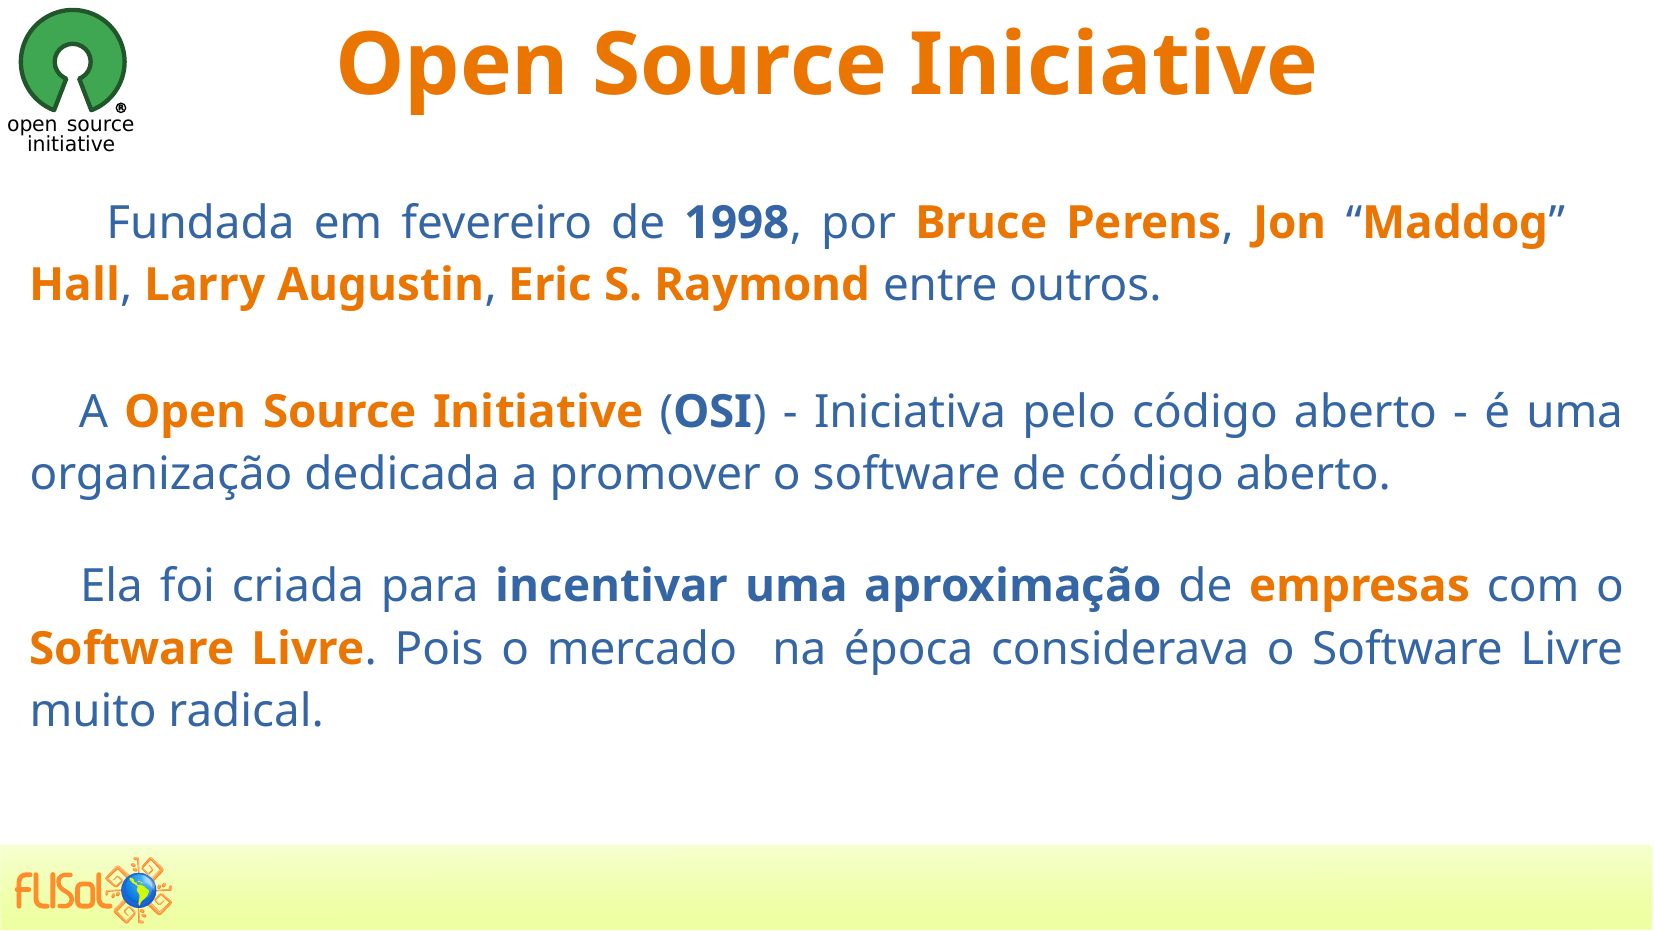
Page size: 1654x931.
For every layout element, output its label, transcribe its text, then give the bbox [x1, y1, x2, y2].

picture [1, 0, 140, 184]
text_box [0, 844, 1654, 931]
text_box Fundada em fevereiro de 1998, por Bruce Perens, Jon “Maddog” Hall, Larry Augustin, Eric S. Raymond entre outros. [29, 200, 1565, 304]
text_box Open Source Iniciative [140, 11, 1625, 110]
text_box A Open Source Initiative (OSI) - Iniciativa pelo código aberto - é uma organização dedicada a promover o software de código aberto. [29, 389, 1625, 493]
text_box Ela foi criada para incentivar uma aproximação de empresas com o Software Livre. Pois o mercado na época considerava o Software Livre muito radical. [29, 569, 1625, 724]
